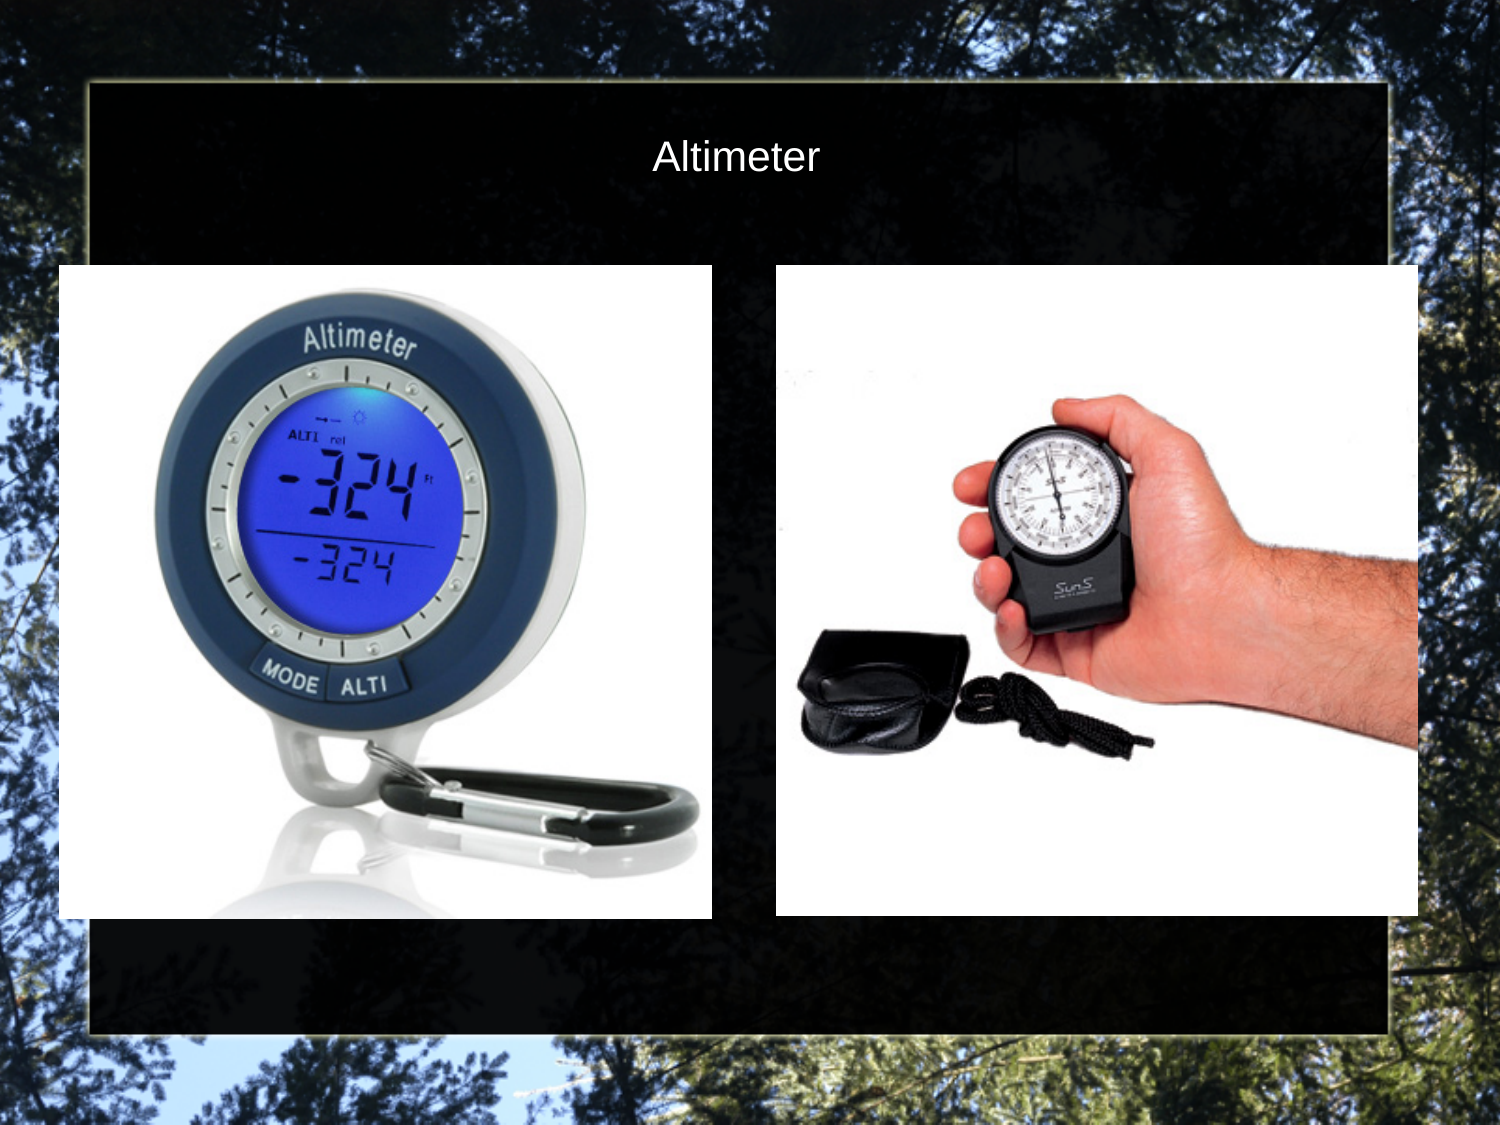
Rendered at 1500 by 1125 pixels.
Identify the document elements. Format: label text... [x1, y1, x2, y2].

picture [0, 0, 1500, 1125]
title Altimeter [80, 80, 1393, 233]
